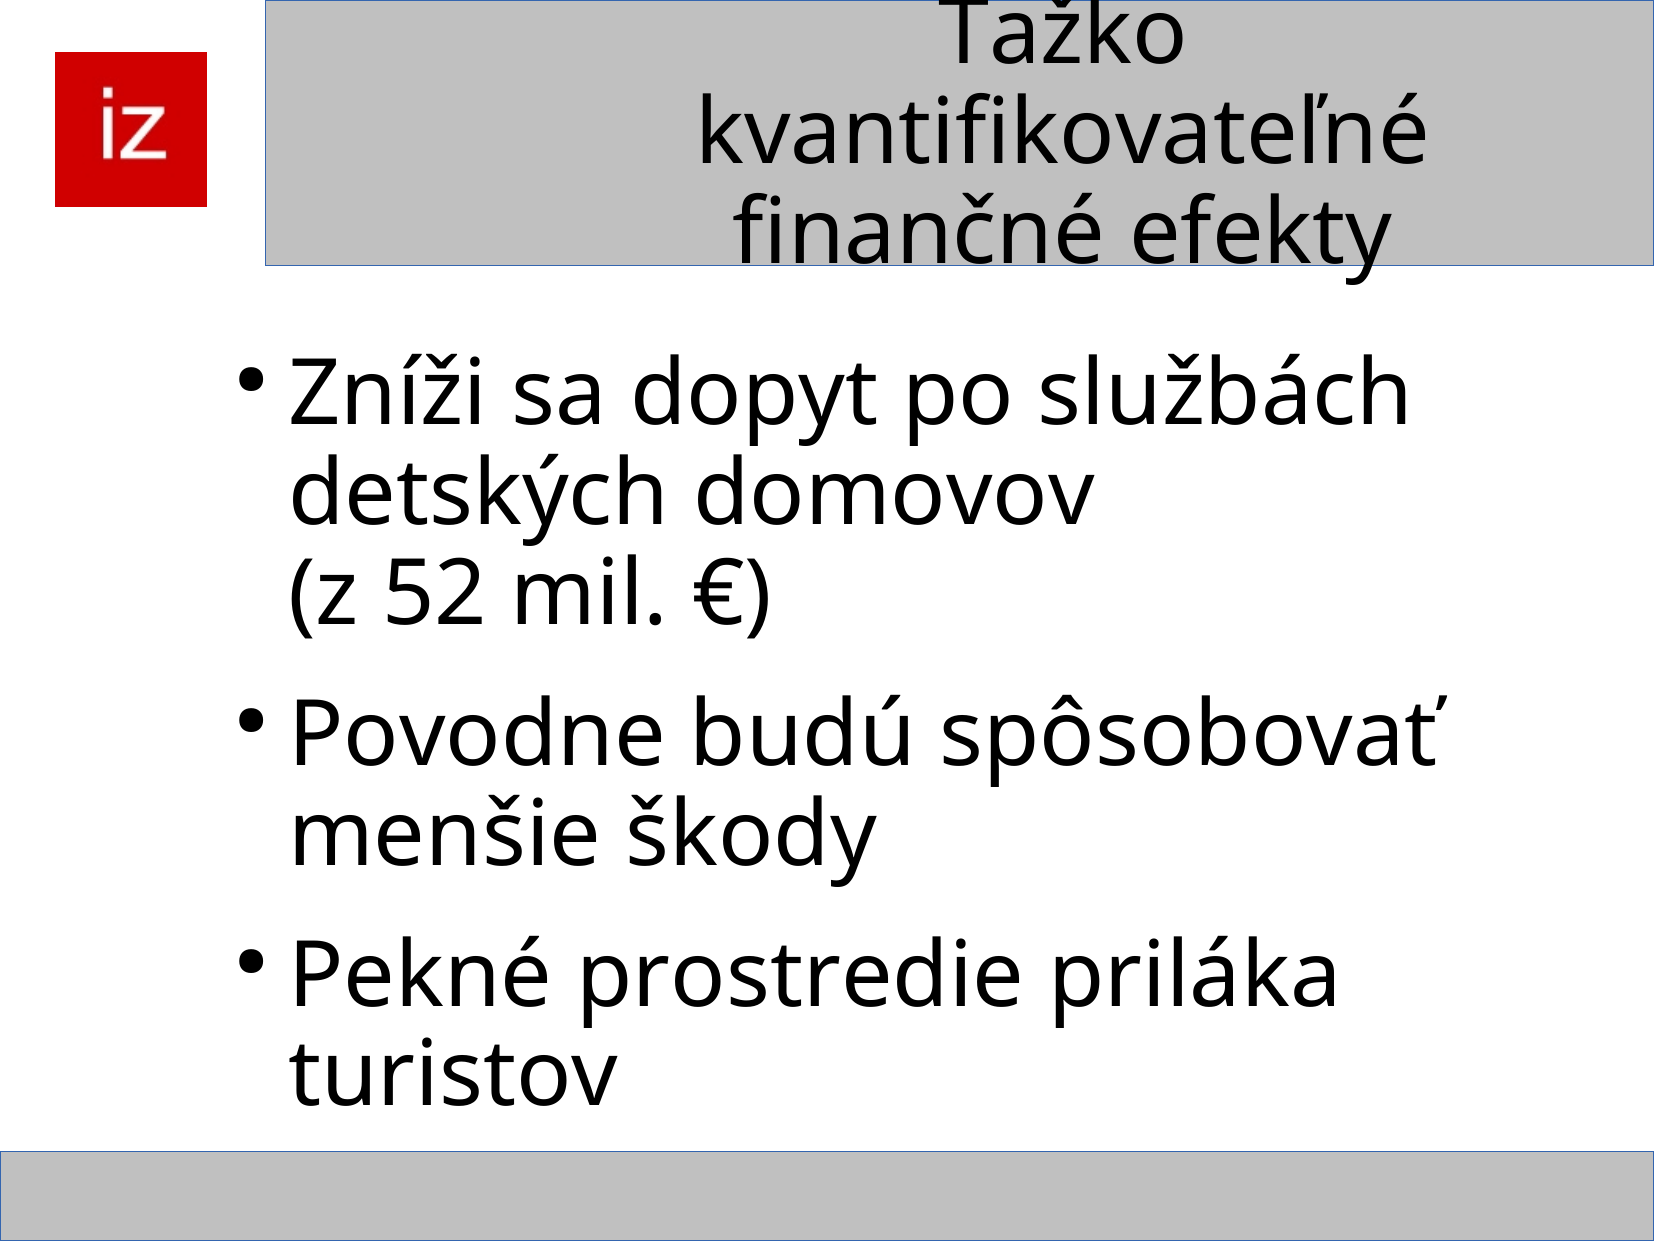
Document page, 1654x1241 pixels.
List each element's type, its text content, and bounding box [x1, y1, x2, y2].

picture [55, 52, 207, 207]
list Zníži sa dopyt po službách detských domovov (z 52 mil. €) Povodne budú spôsobovať menšie škody Pekné prostredie priláka turistov [121, 344, 1533, 1126]
title Ťažko kvantifikovateľné finančné efekty [561, 29, 1565, 237]
